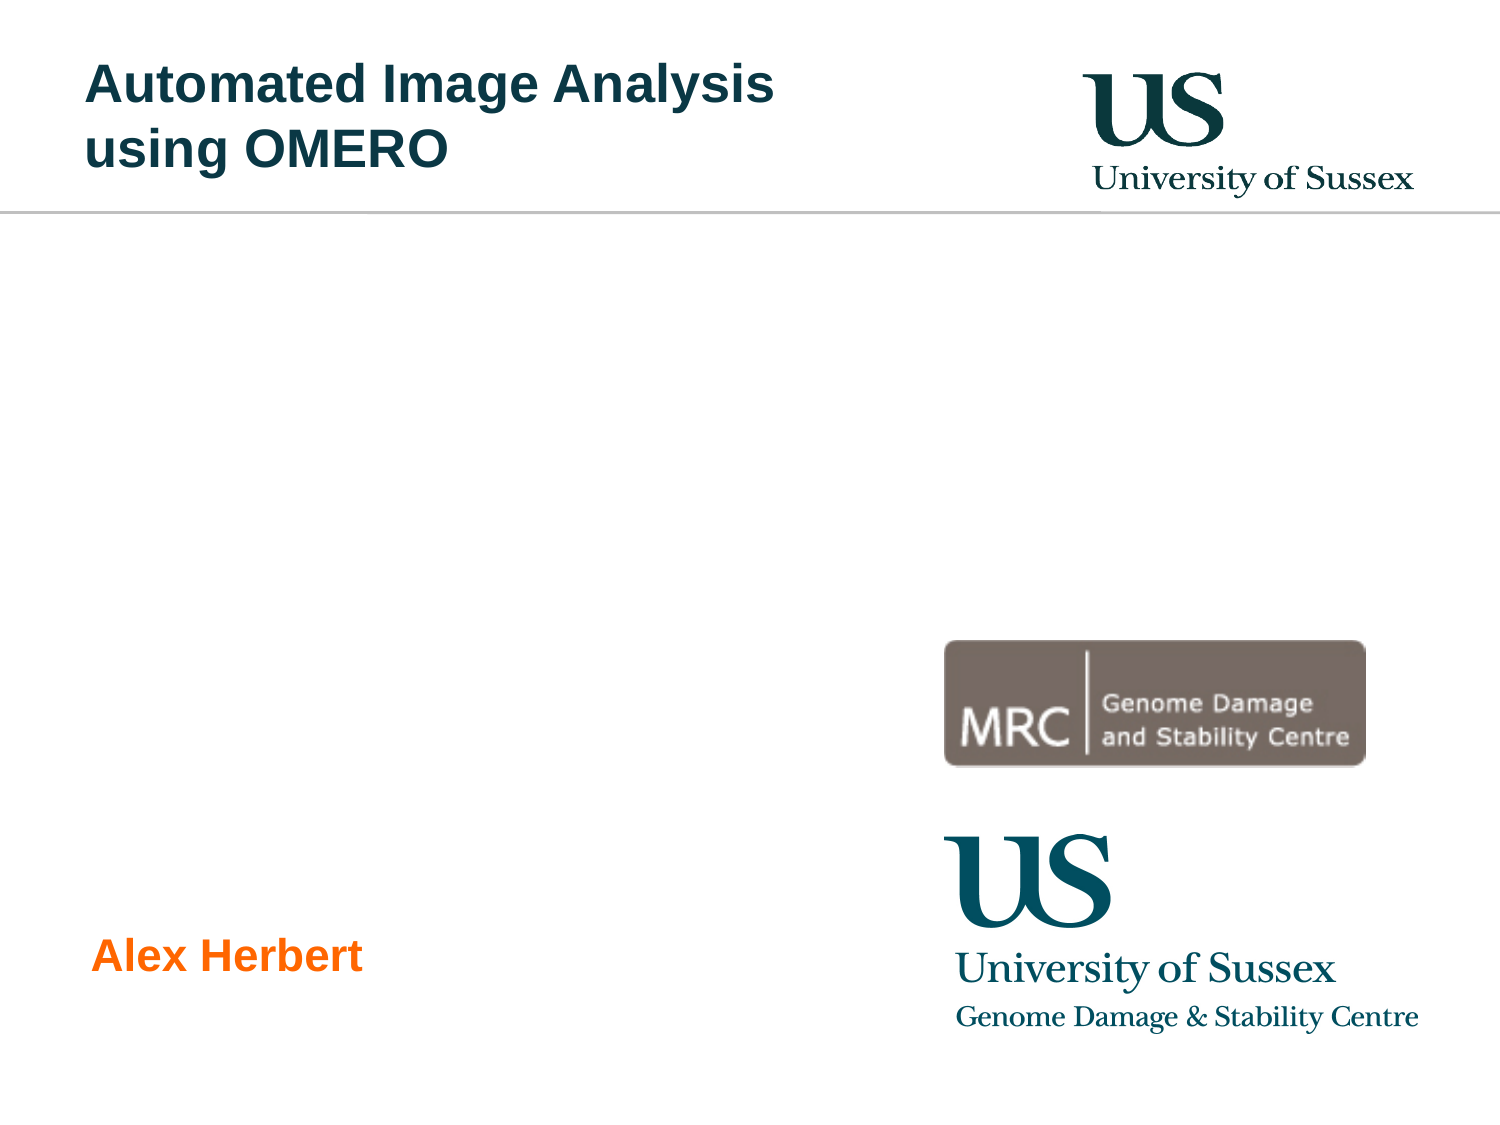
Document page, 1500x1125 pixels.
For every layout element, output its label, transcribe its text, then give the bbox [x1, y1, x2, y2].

picture [944, 834, 1418, 1034]
picture [944, 640, 1366, 768]
title Automated Image Analysis using OMERO [84, 48, 804, 213]
subtitle Alex Herbert [90, 307, 1450, 1063]
picture [1025, 50, 1471, 218]
